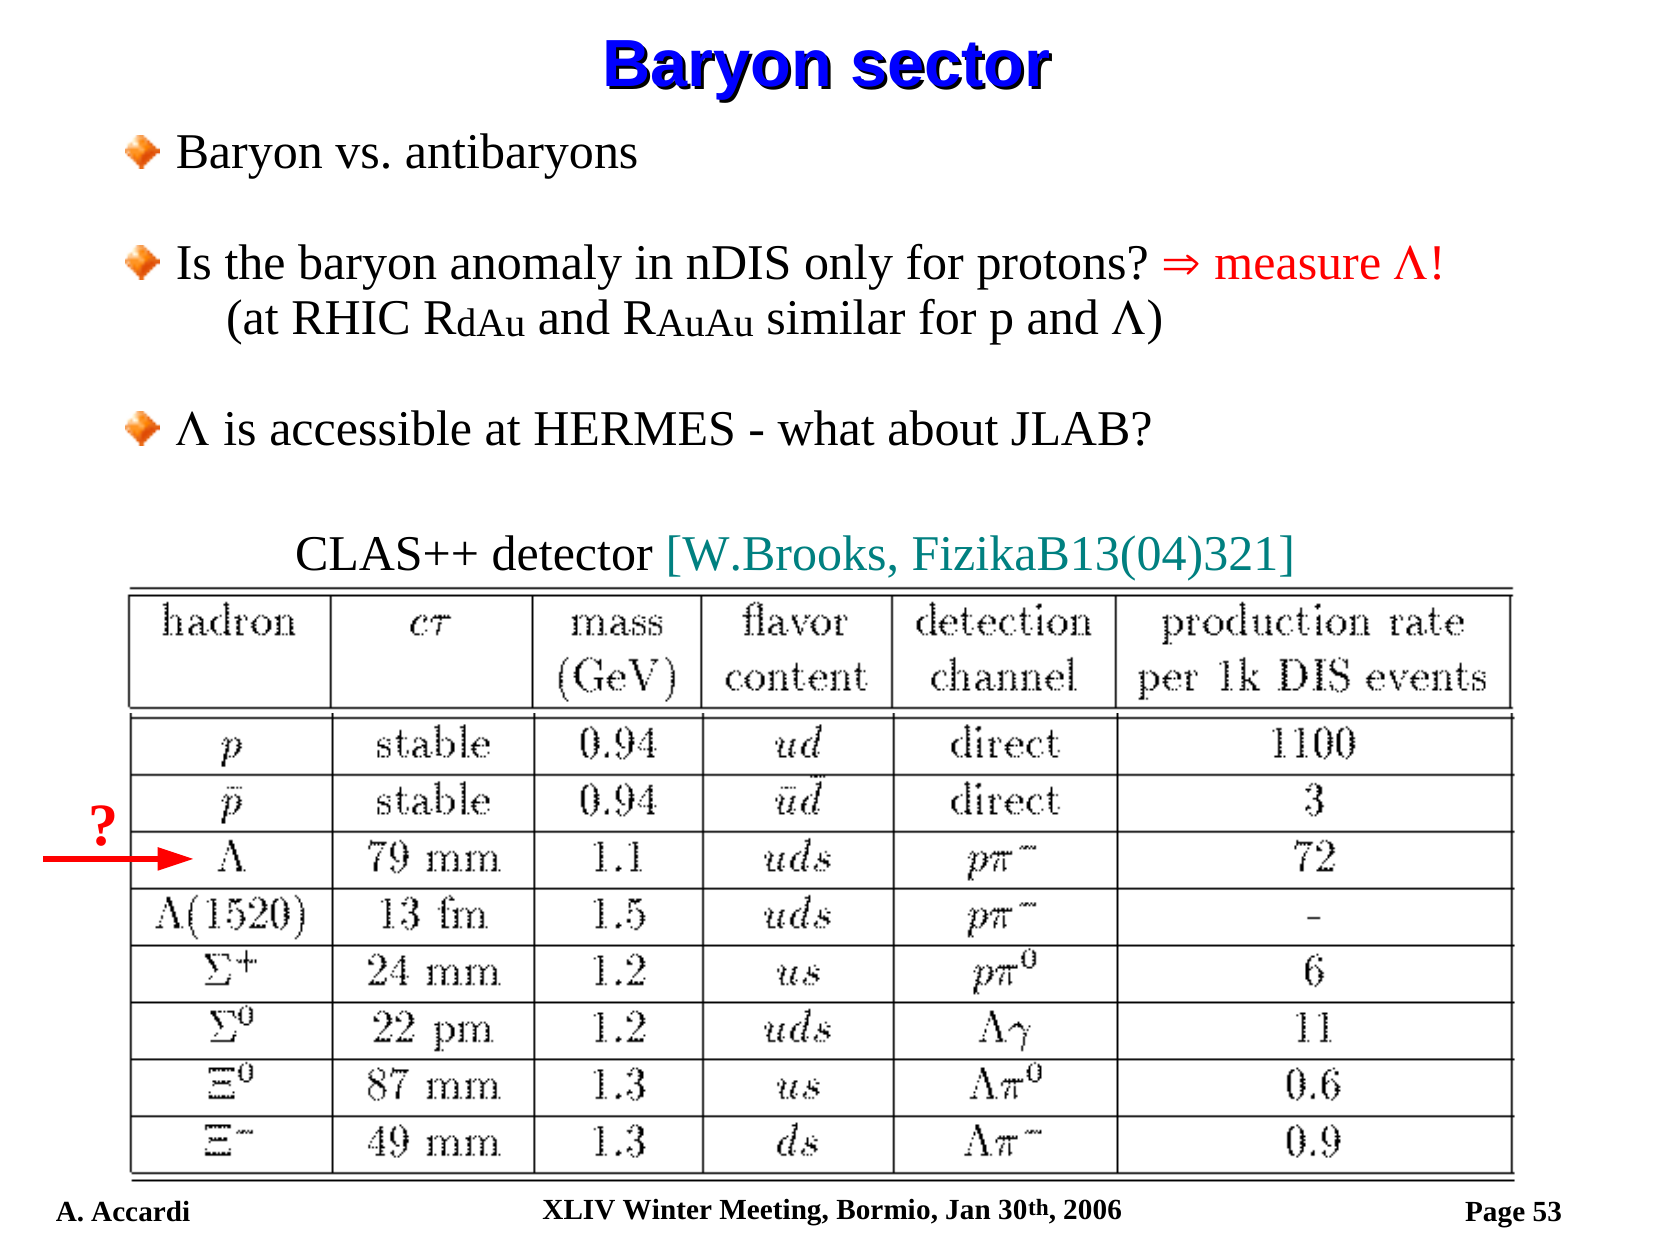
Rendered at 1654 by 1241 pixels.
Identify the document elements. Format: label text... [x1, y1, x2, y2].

picture [123, 584, 1526, 1191]
text_box CLAS++ detector [W.Brooks, FizikaB13(04)321] [295, 525, 1296, 587]
text_box Page <number> [1465, 1195, 1654, 1234]
text_box A. Accardi [37, 1187, 209, 1241]
text_box Baryon sector [29, 23, 1625, 110]
text_box Baryon vs. antibaryons Is the baryon anomaly in nDIS only for protons?  measure L! (at RHIC RdAu and RAuAu similar for p and L) L is accessible at HERMES - what about JLAB? [125, 124, 1538, 509]
text_box XLIV Winter Meeting, Bormio, Jan 30th, 2006 [542, 1193, 1123, 1233]
